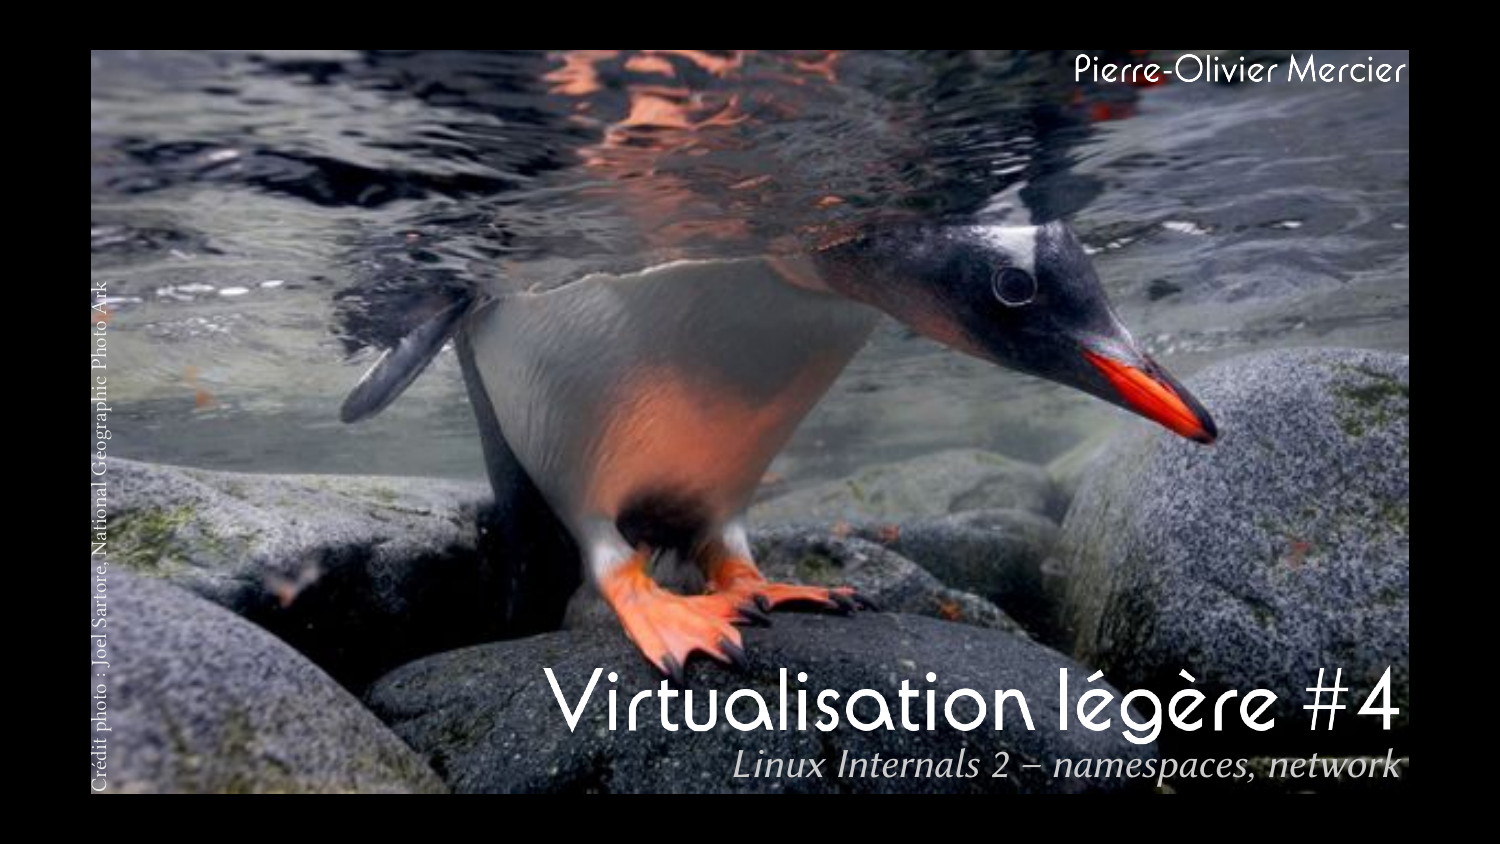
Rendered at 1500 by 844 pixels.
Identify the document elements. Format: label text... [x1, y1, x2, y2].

picture [91, 50, 1409, 794]
text_box Linux Internals 2 – namespaces, network [566, 764, 1415, 801]
text_box Crédit photo : Joel Sartore, National Geographic Photo Ark [91, 485, 104, 635]
